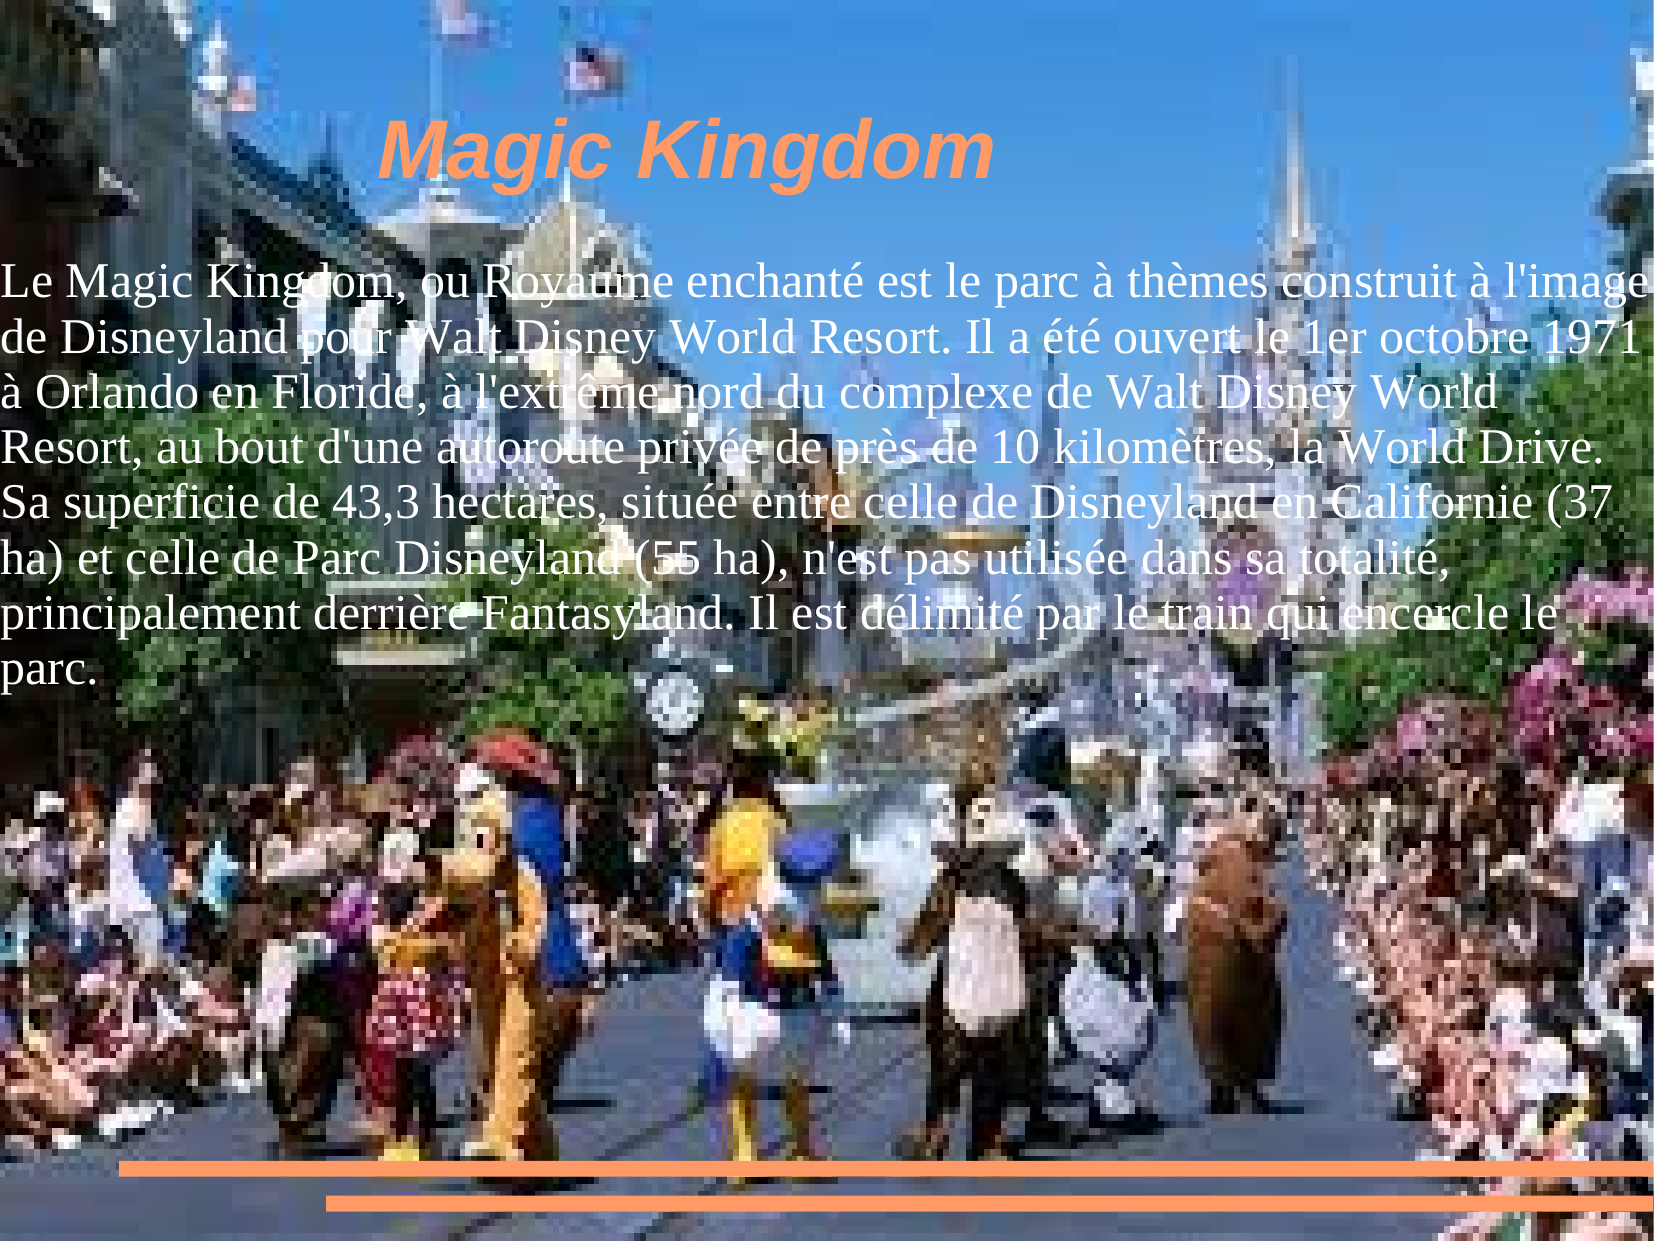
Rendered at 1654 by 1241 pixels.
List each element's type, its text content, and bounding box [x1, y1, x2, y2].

text_box Le Magic Kingdom, ou Royaume enchanté est le parc à thèmes construit à l'image de Disneyland pour Walt Disney World Resort. Il a été ouvert le 1er octobre 1971 à Orlando en Floride, à l'extrême nord du complexe de Walt Disney World Resort, au bout d'une autoroute privée de près de 10 kilomètres, la World Drive. Sa superficie de 43,3 hectares, située entre celle de Disneyland en Californie (37 ha) et celle de Parc Disneyland (55 ha), n'est pas utilisée dans sa totalité, principalement derrière Fantasyland. Il est délimité par le train qui encercle le parc. [0, 253, 1653, 709]
picture [0, 0, 1654, 1241]
title Magic Kingdom [121, 46, 1534, 253]
